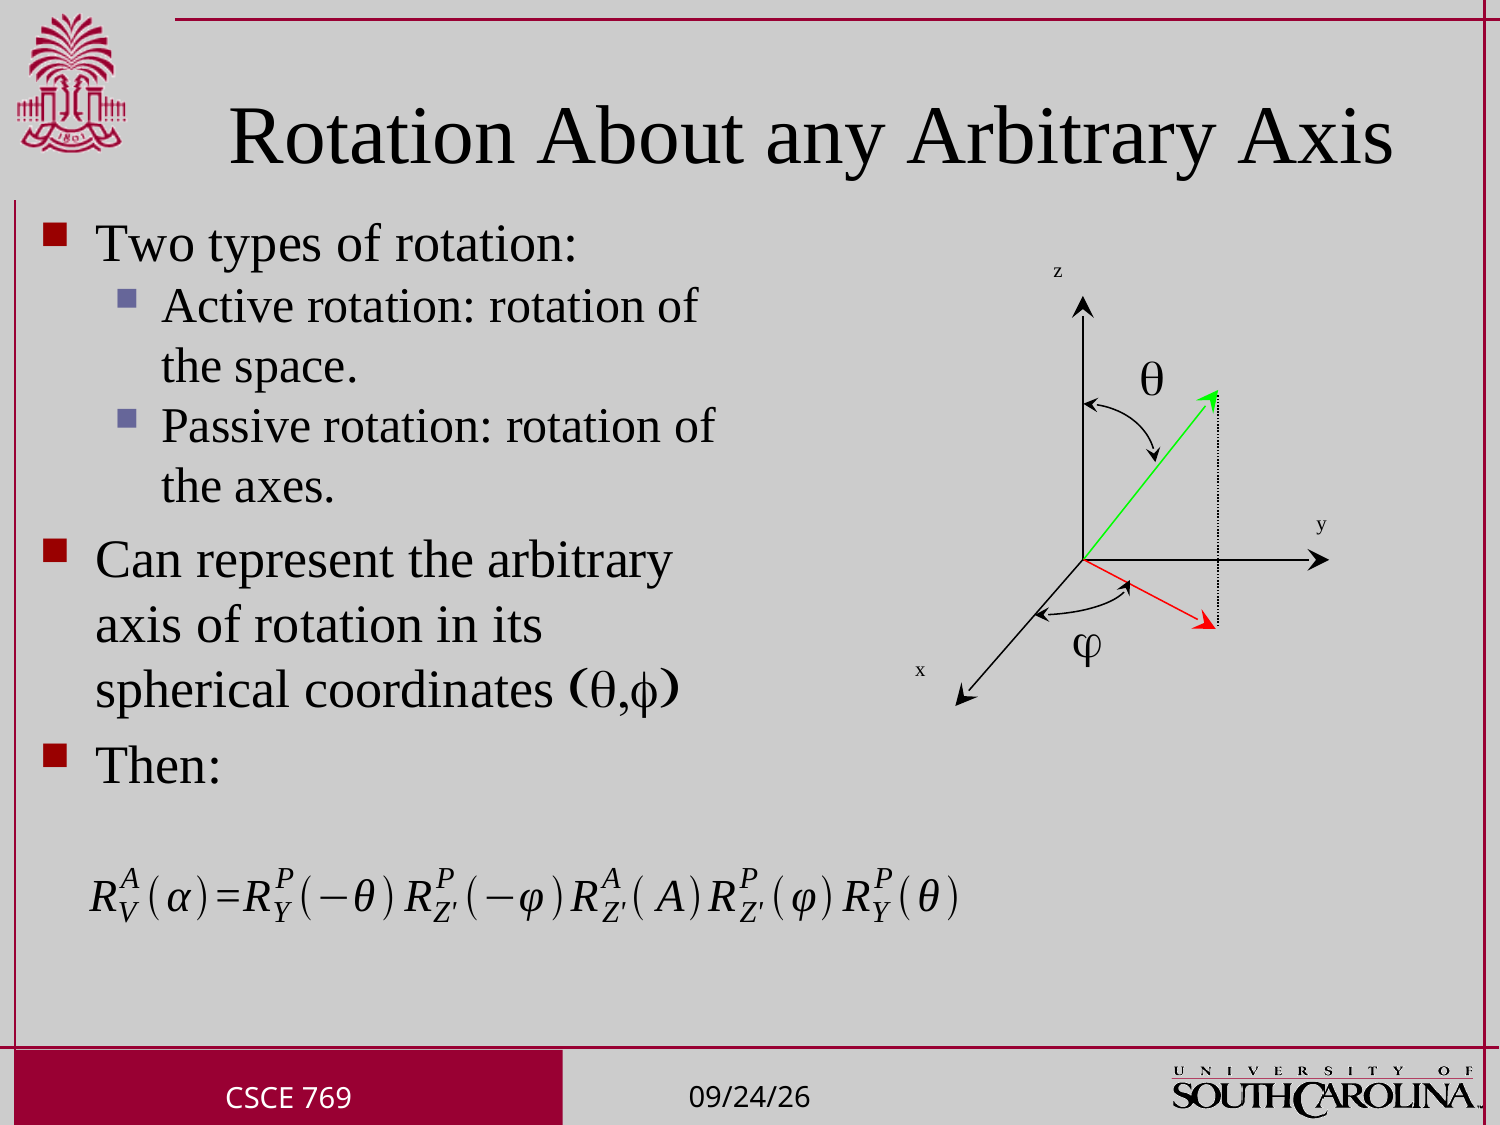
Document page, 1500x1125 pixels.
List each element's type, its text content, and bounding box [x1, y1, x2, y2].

text_box z [1038, 224, 1125, 314]
title Rotation About any Arbitrary Axis [174, 9, 1450, 188]
picture [1162, 1049, 1483, 1125]
picture [12, 12, 131, 155]
text_box  [1057, 599, 1111, 613]
chart [75, 862, 976, 931]
text_box  [1057, 599, 1118, 676]
list Two types of rotation: Active rotation: rotation of the space. Passive rotation: rotation of the axes. Can represent the arbitrary axis of rotation in its spherical coordinates  Then: [24, 200, 733, 1013]
text_box x [900, 623, 986, 713]
text_box  [1125, 337, 1181, 413]
text_box y [1301, 476, 1388, 567]
